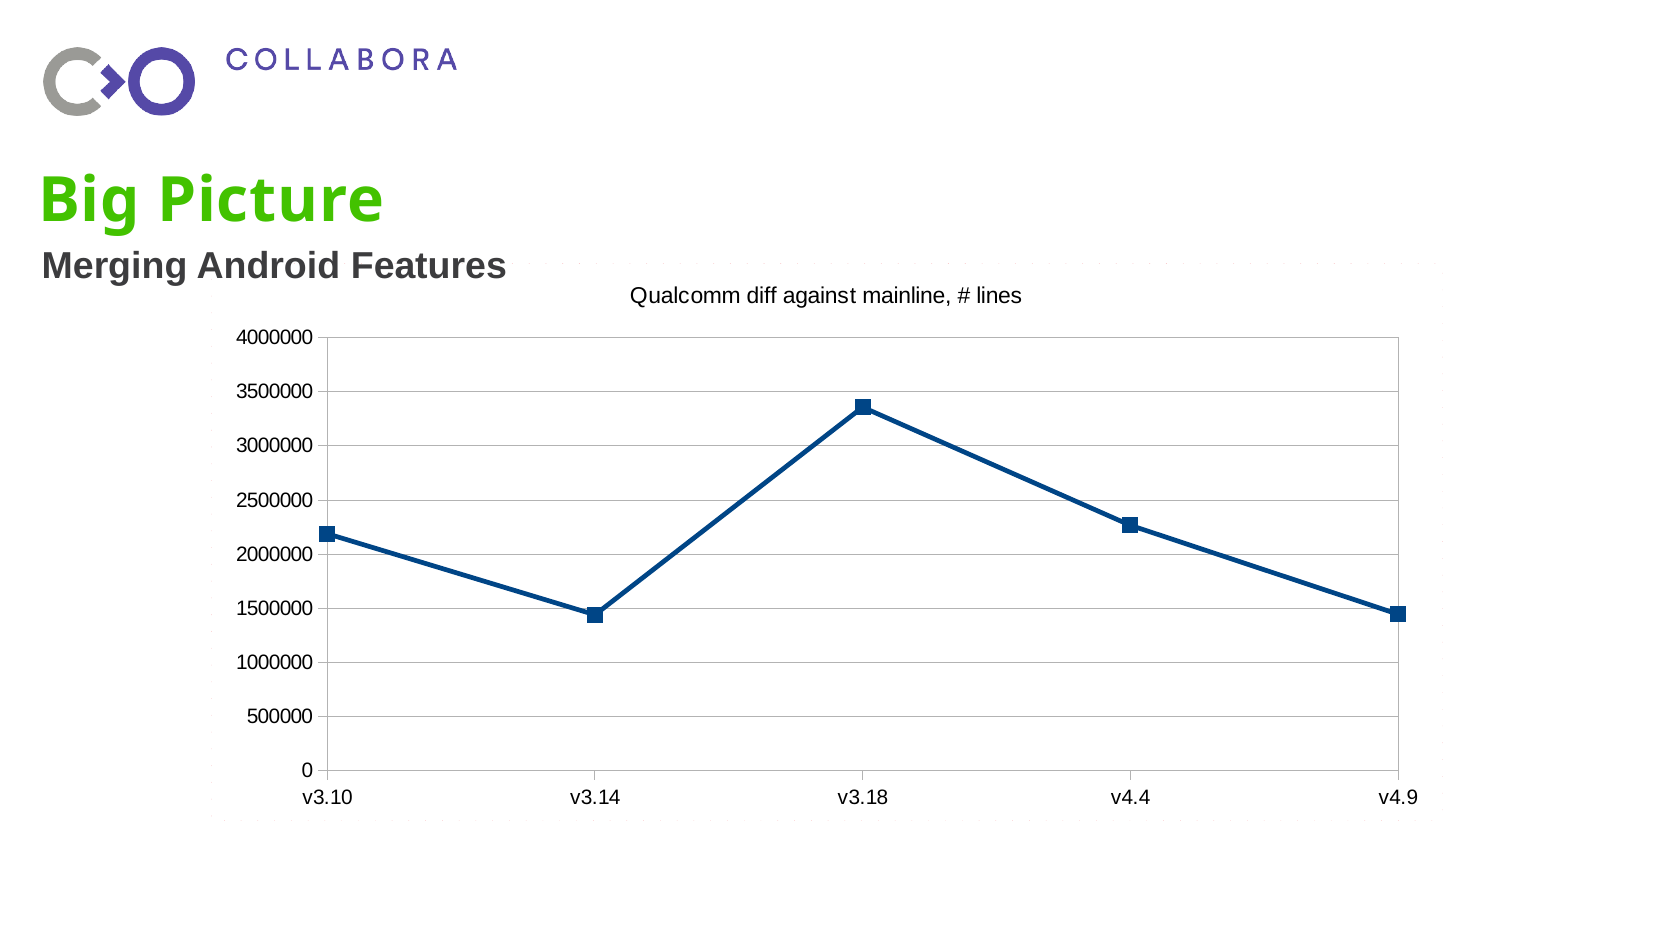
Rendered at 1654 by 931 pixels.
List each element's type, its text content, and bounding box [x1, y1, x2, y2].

chart [211, 290, 1443, 821]
title Big Picture [38, 159, 1614, 216]
text_box Merging Android Features [41, 240, 1614, 290]
picture [43, 47, 457, 116]
